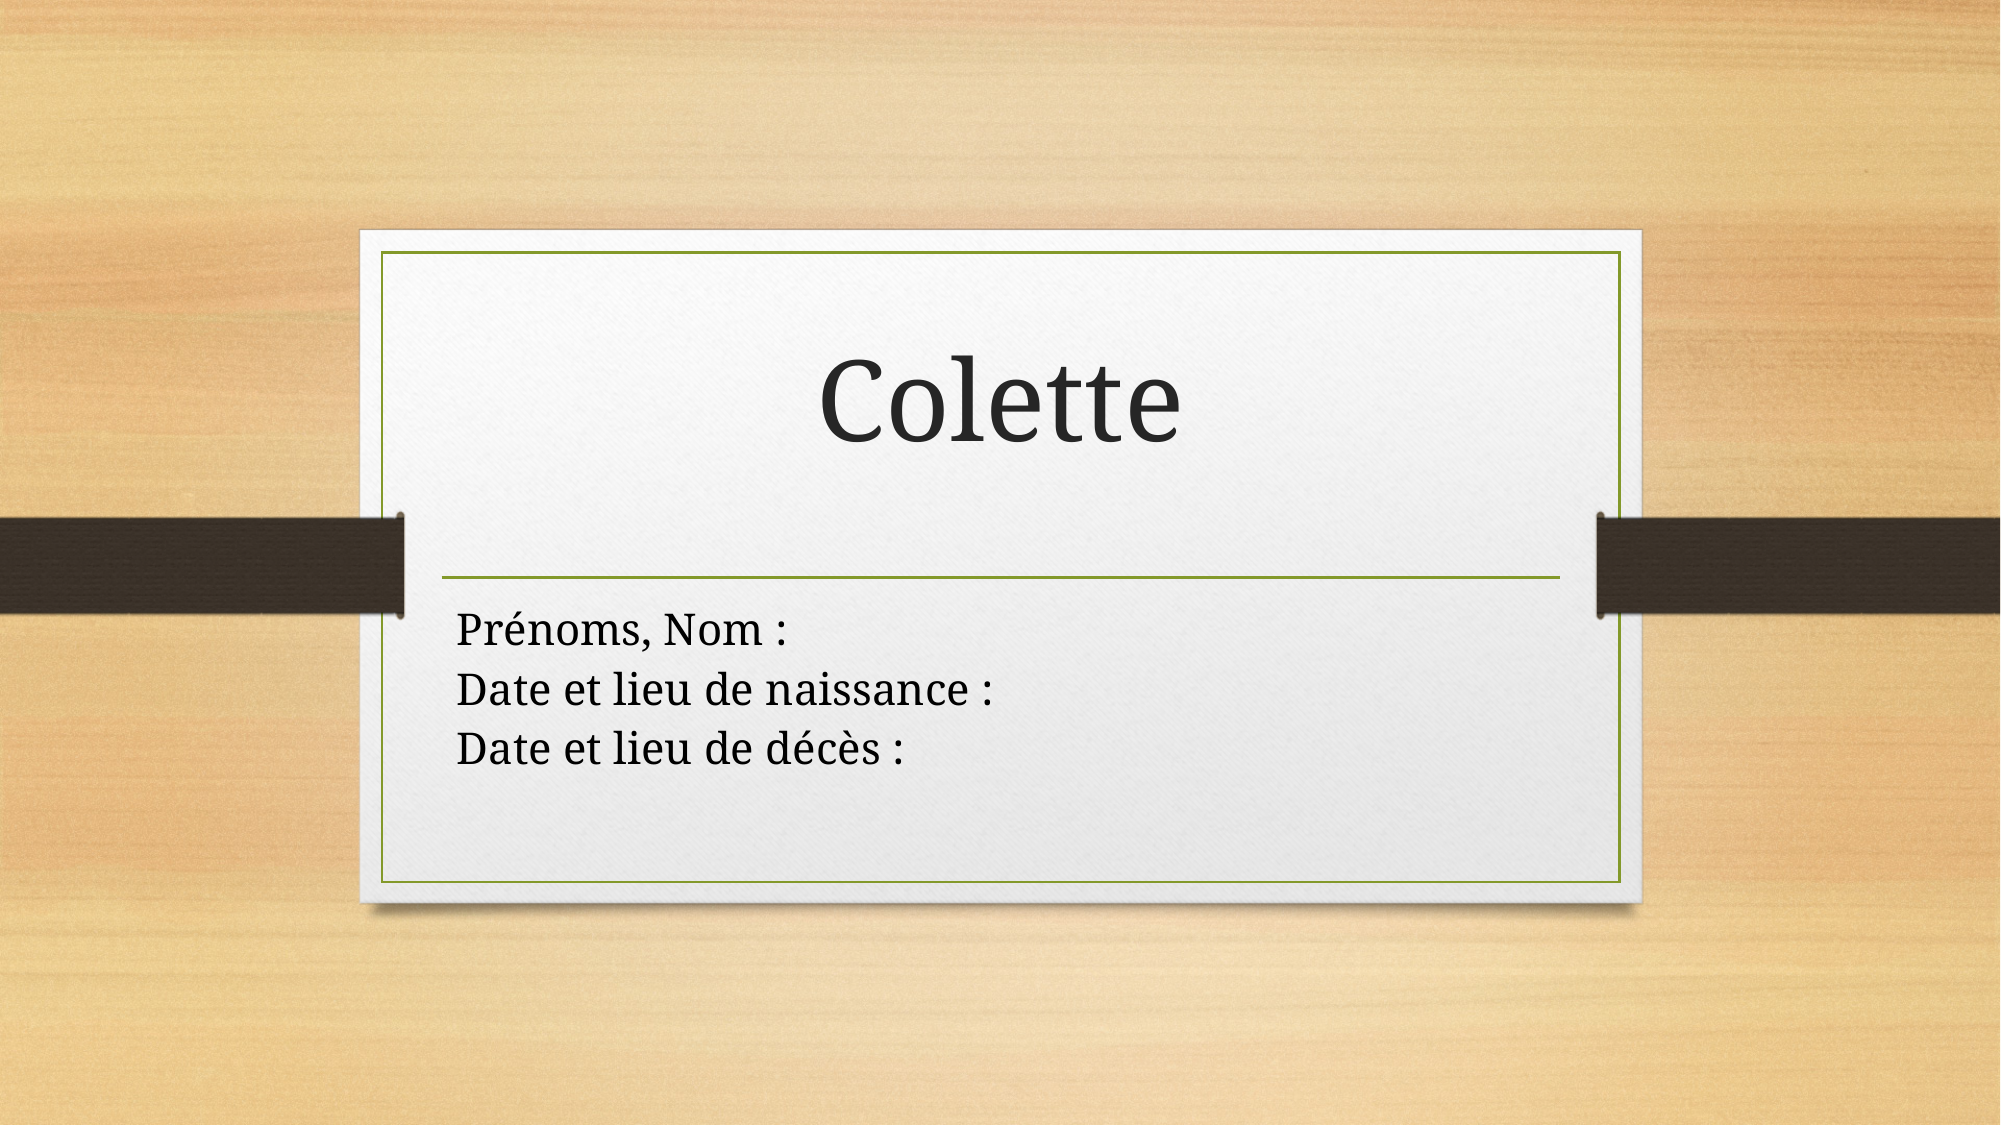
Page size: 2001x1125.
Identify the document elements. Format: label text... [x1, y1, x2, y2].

title Colette [441, 222, 1560, 472]
subtitle Prénoms, Nom : Date et lieu de naissance : Date et lieu de décès : [441, 600, 1560, 817]
